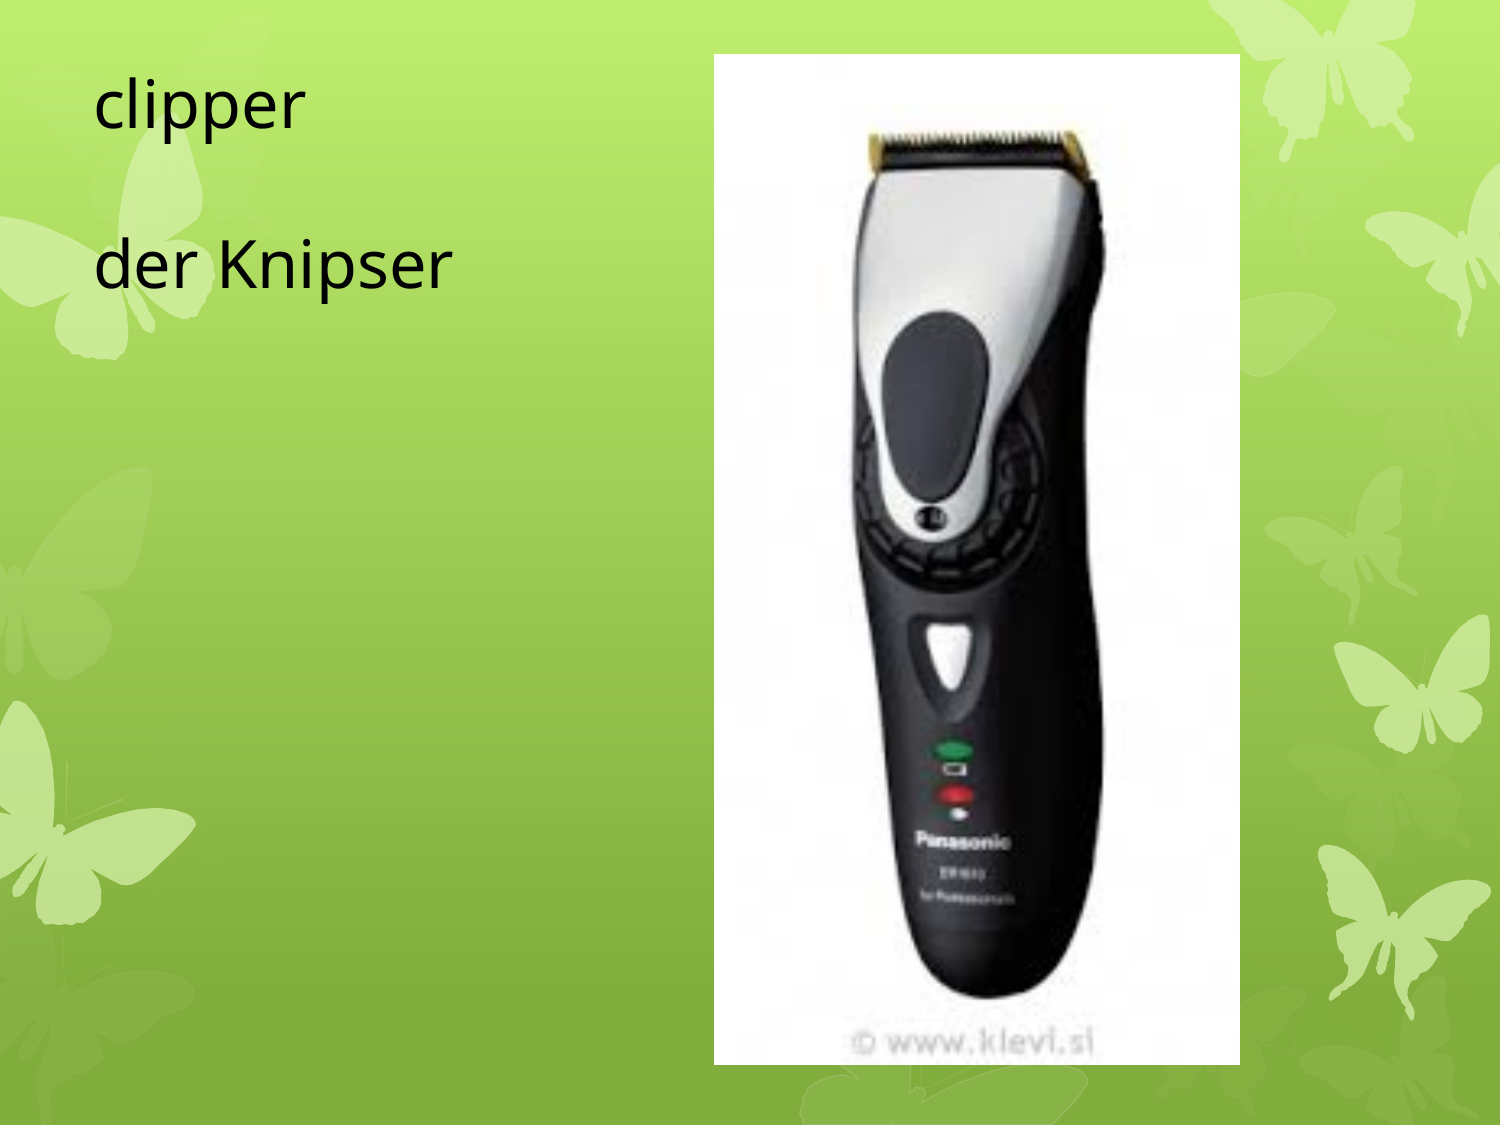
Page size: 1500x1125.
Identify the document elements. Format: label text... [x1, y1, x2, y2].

picture [714, 54, 1240, 1065]
text_box clipper der Knipser [78, 54, 470, 310]
